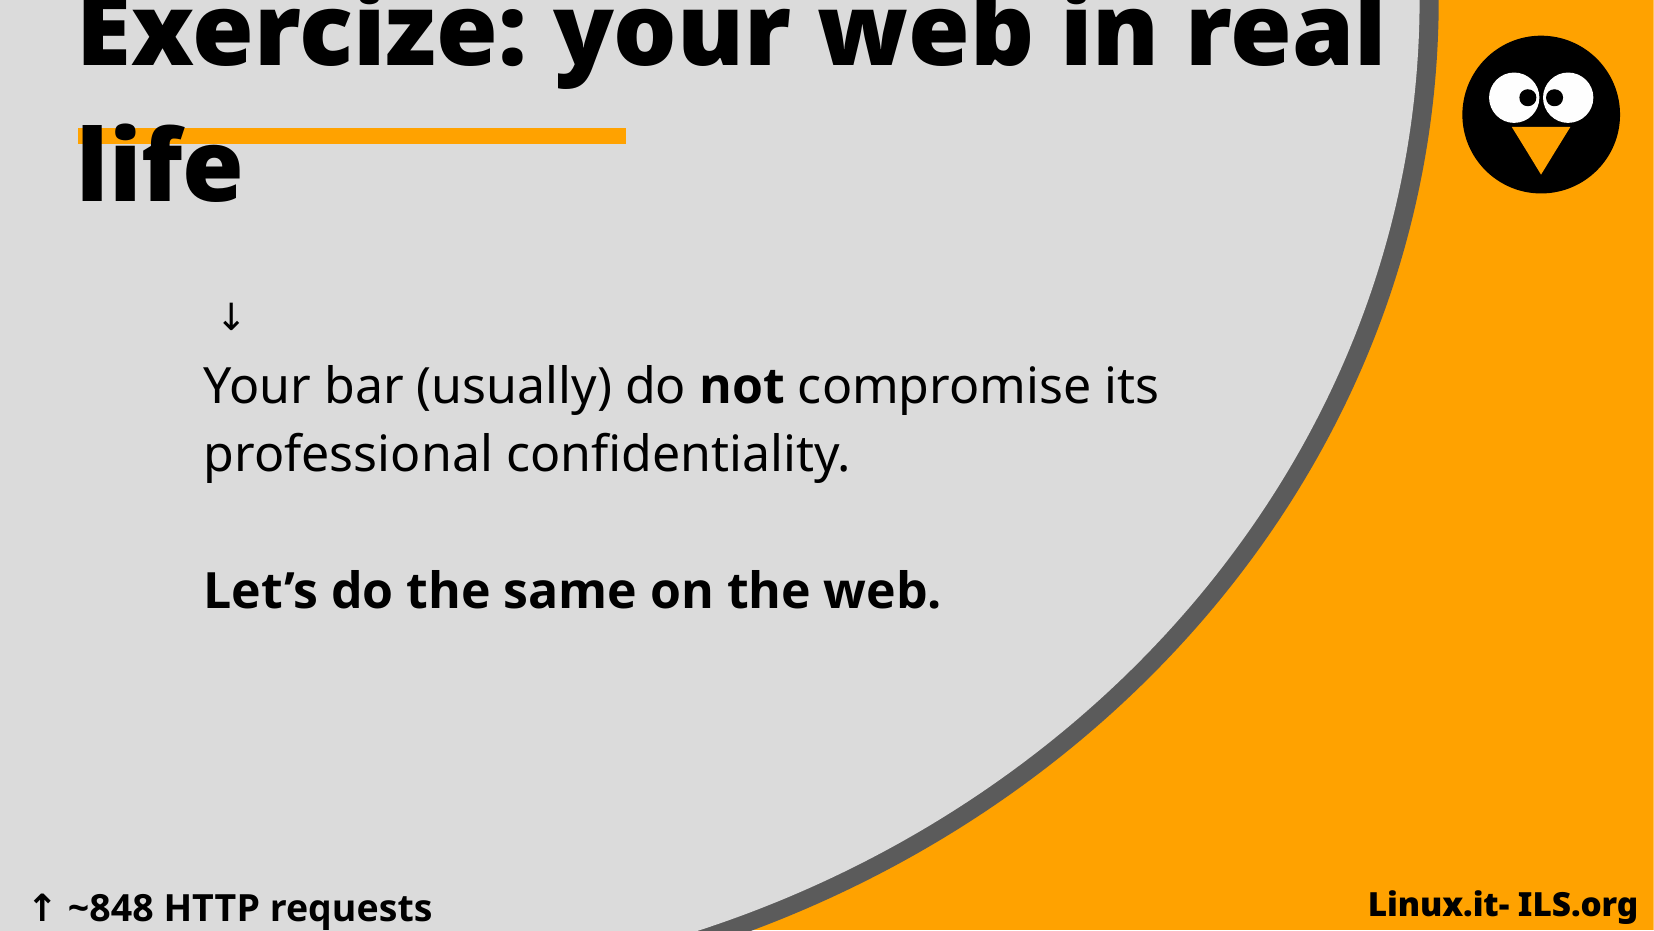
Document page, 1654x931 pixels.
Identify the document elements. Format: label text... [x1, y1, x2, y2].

text_box Linux.it- ILS.org [1346, 874, 1654, 927]
text_box Your bar (usually) do not compromise its professional confidentiality. Let’s do the same on the web. [188, 342, 1193, 615]
text_box ↓ [200, 283, 262, 343]
text_box ↑ ~848 HTTP requests [11, 874, 1134, 931]
title Exercize: your web in real life [76, 0, 1430, 209]
